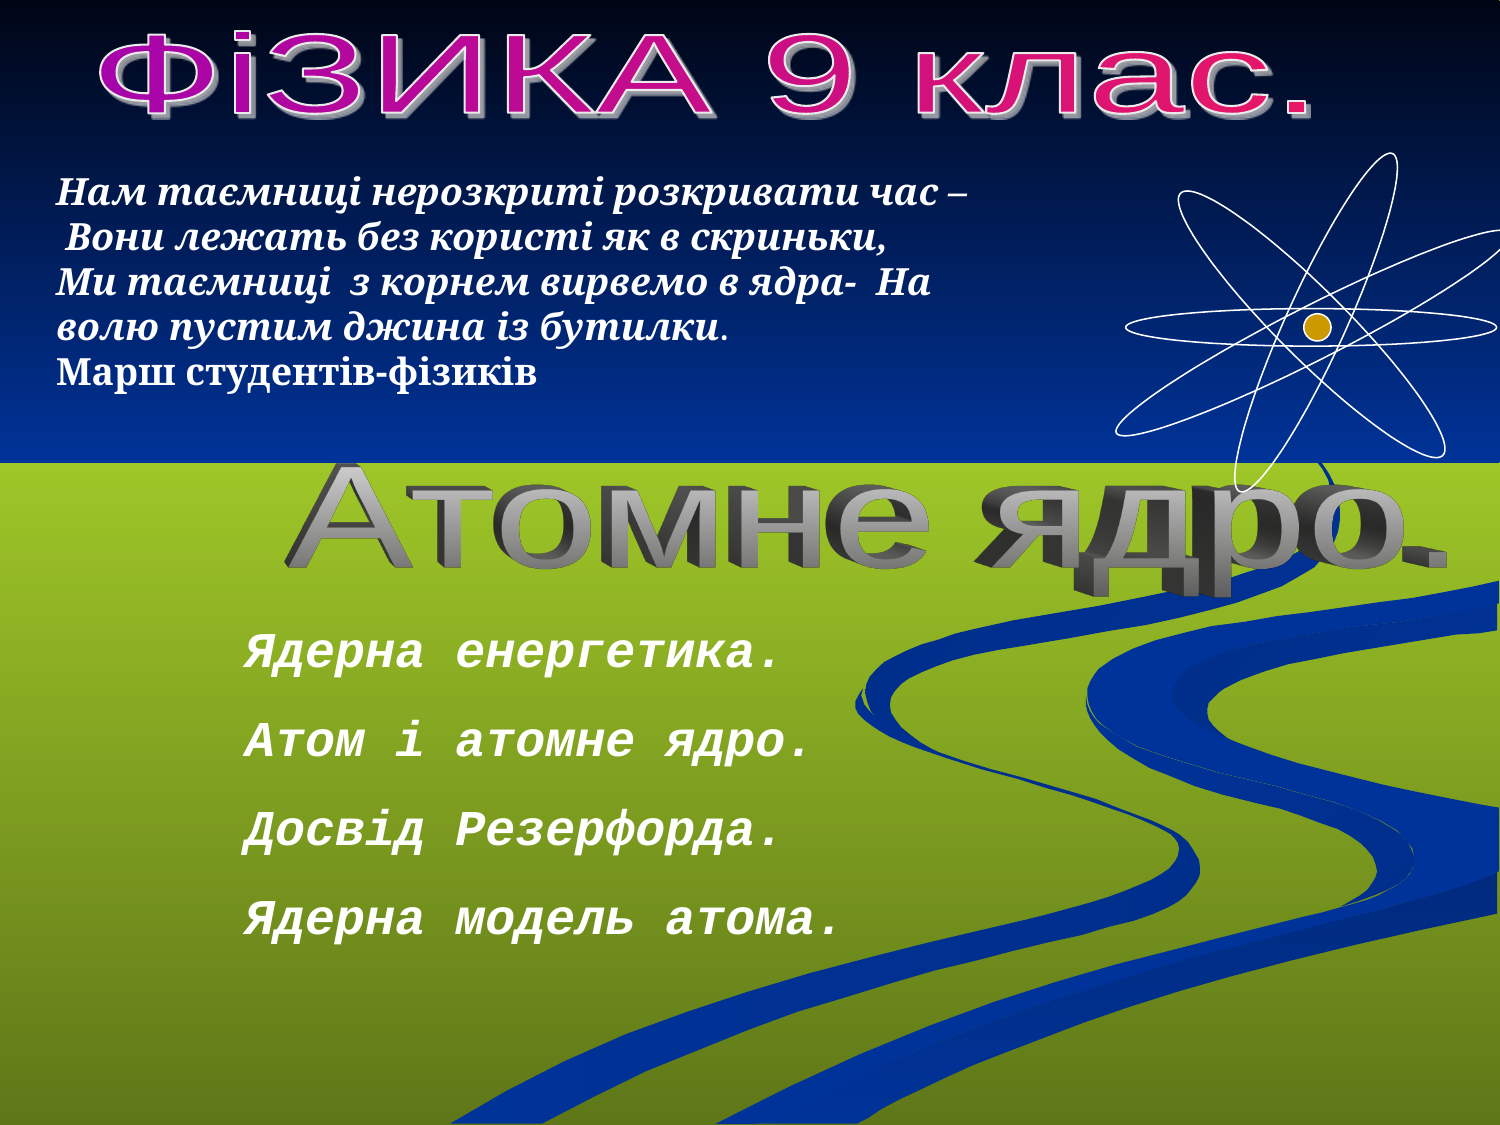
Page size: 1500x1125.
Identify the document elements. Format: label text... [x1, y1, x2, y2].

text_box [1115, 153, 1500, 492]
text_box ФіЗИКА 9 клас. [100, 34, 214, 114]
text_box ФіЗИКА 9 клас. [234, 53, 251, 113]
text_box ФіЗИКА 9 клас. [986, 53, 1076, 114]
text_box Ядерна енергетика. Атом і атомне ядро. Досвід Резерфорда. Ядерна модель атома. [230, 609, 1282, 955]
text_box ФіЗИКА 9 клас. [769, 33, 850, 114]
text_box ФіЗИКА 9 клас. [507, 35, 712, 113]
text_box Нам таємниці нерозкриті розкривати час – Вони лежать без користі як в скриньки, Ми таємниці з корнем вирвемо в ядра- На волю пустим джина із бутилки. Марш студентів-фізиків [41, 161, 986, 401]
text_box ФіЗИКА 9 клас. [1192, 52, 1268, 114]
text_box ФіЗИКА 9 клас. [918, 53, 985, 113]
text_box ФіЗИКА 9 клас. [1094, 52, 1185, 114]
text_box ФіЗИКА 9 клас. [382, 35, 480, 113]
text_box ФіЗИКА 9 клас. [267, 33, 360, 114]
